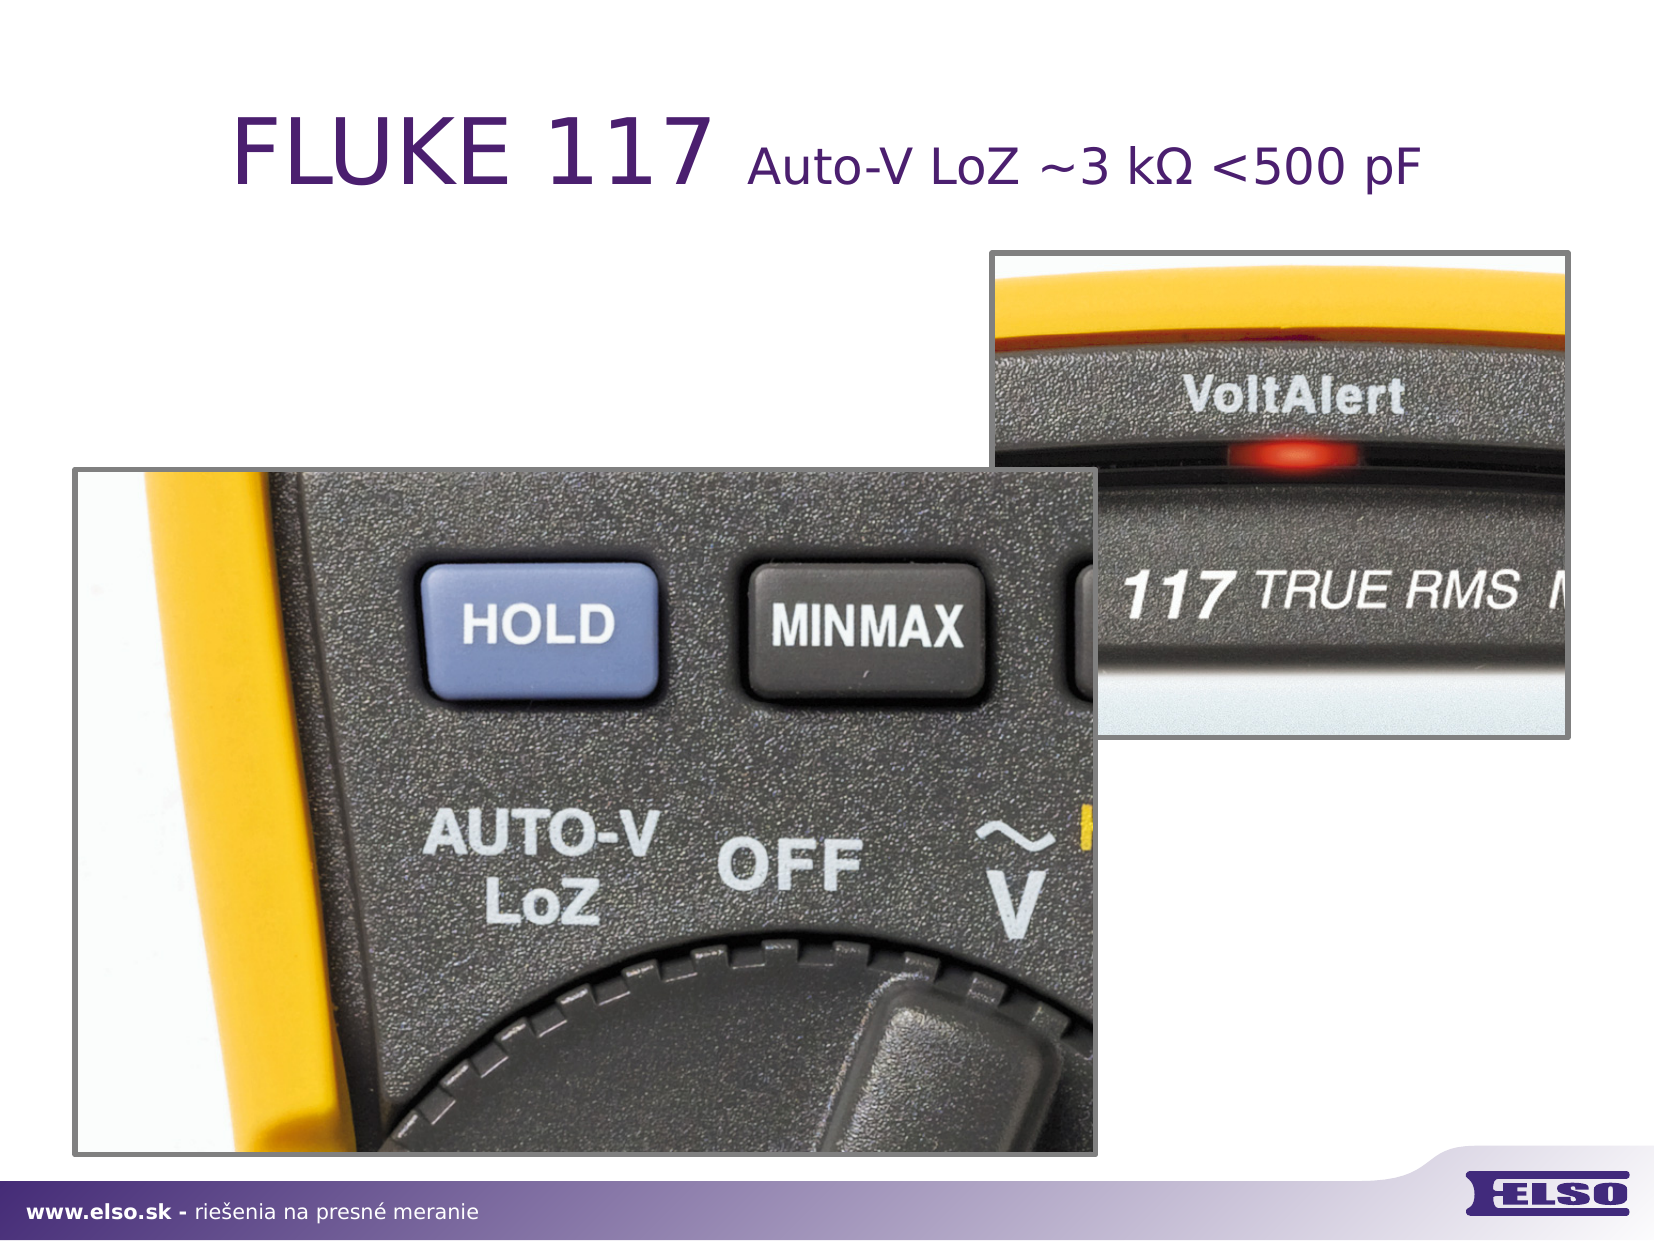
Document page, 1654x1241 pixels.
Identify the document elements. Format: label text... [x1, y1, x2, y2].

picture [78, 472, 1093, 1152]
title FLUKE 117 Auto-V LoZ ~3 kΩ <500 pF [82, 56, 1571, 250]
picture [995, 256, 1565, 735]
